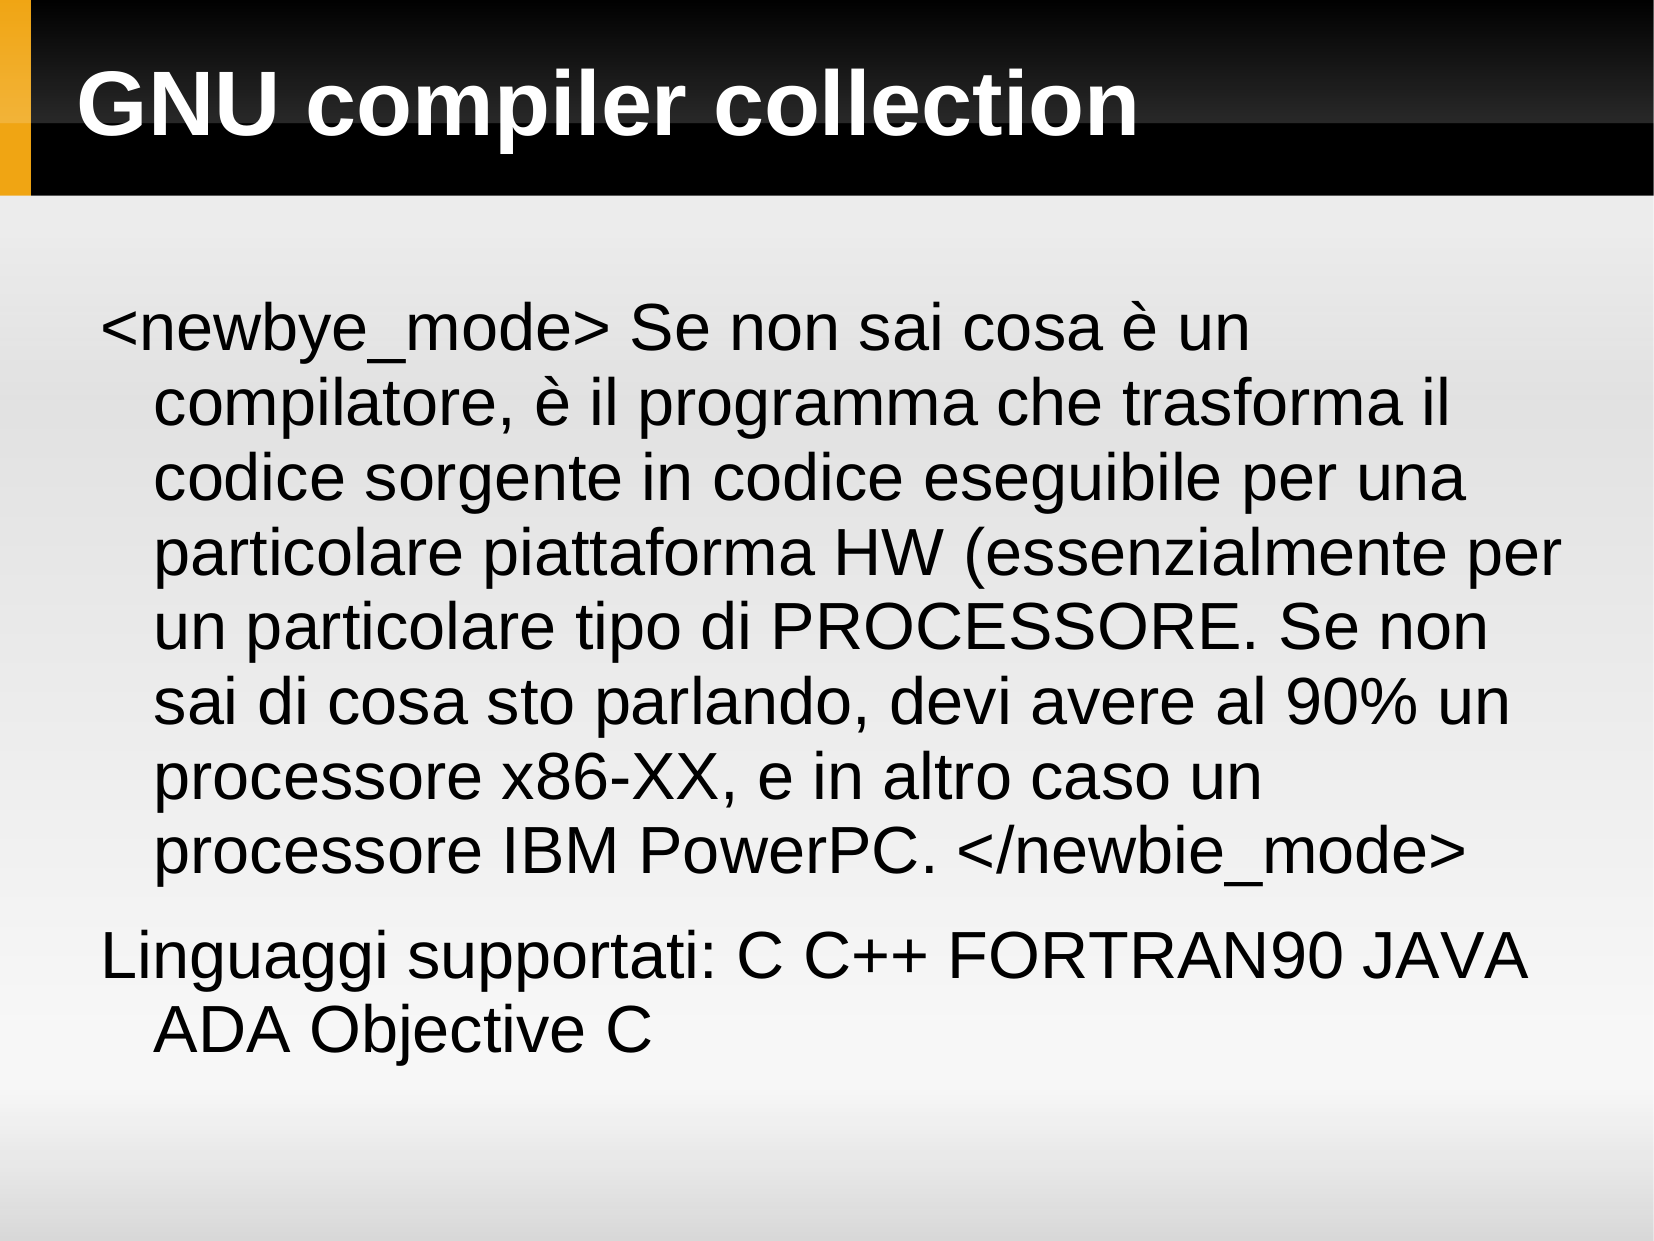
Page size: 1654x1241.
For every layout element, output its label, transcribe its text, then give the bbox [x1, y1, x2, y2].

picture [0, 0, 1654, 1241]
list <newbye_mode> Se non sai cosa è un compilatore, è il programma che trasforma il codice sorgente in codice eseguibile per una particolare piattaforma HW (essenzialmente per un particolare tipo di PROCESSORE. Se non sai di cosa sto parlando, devi avere al 90% un processore x86-XX, e in altro caso un processore IBM PowerPC. </newbie_mode> Linguaggi supportati: C C++ FORTRAN90 JAVA ADA Objective C [82, 290, 1571, 1094]
title GNU compiler collection [76, 0, 1565, 208]
